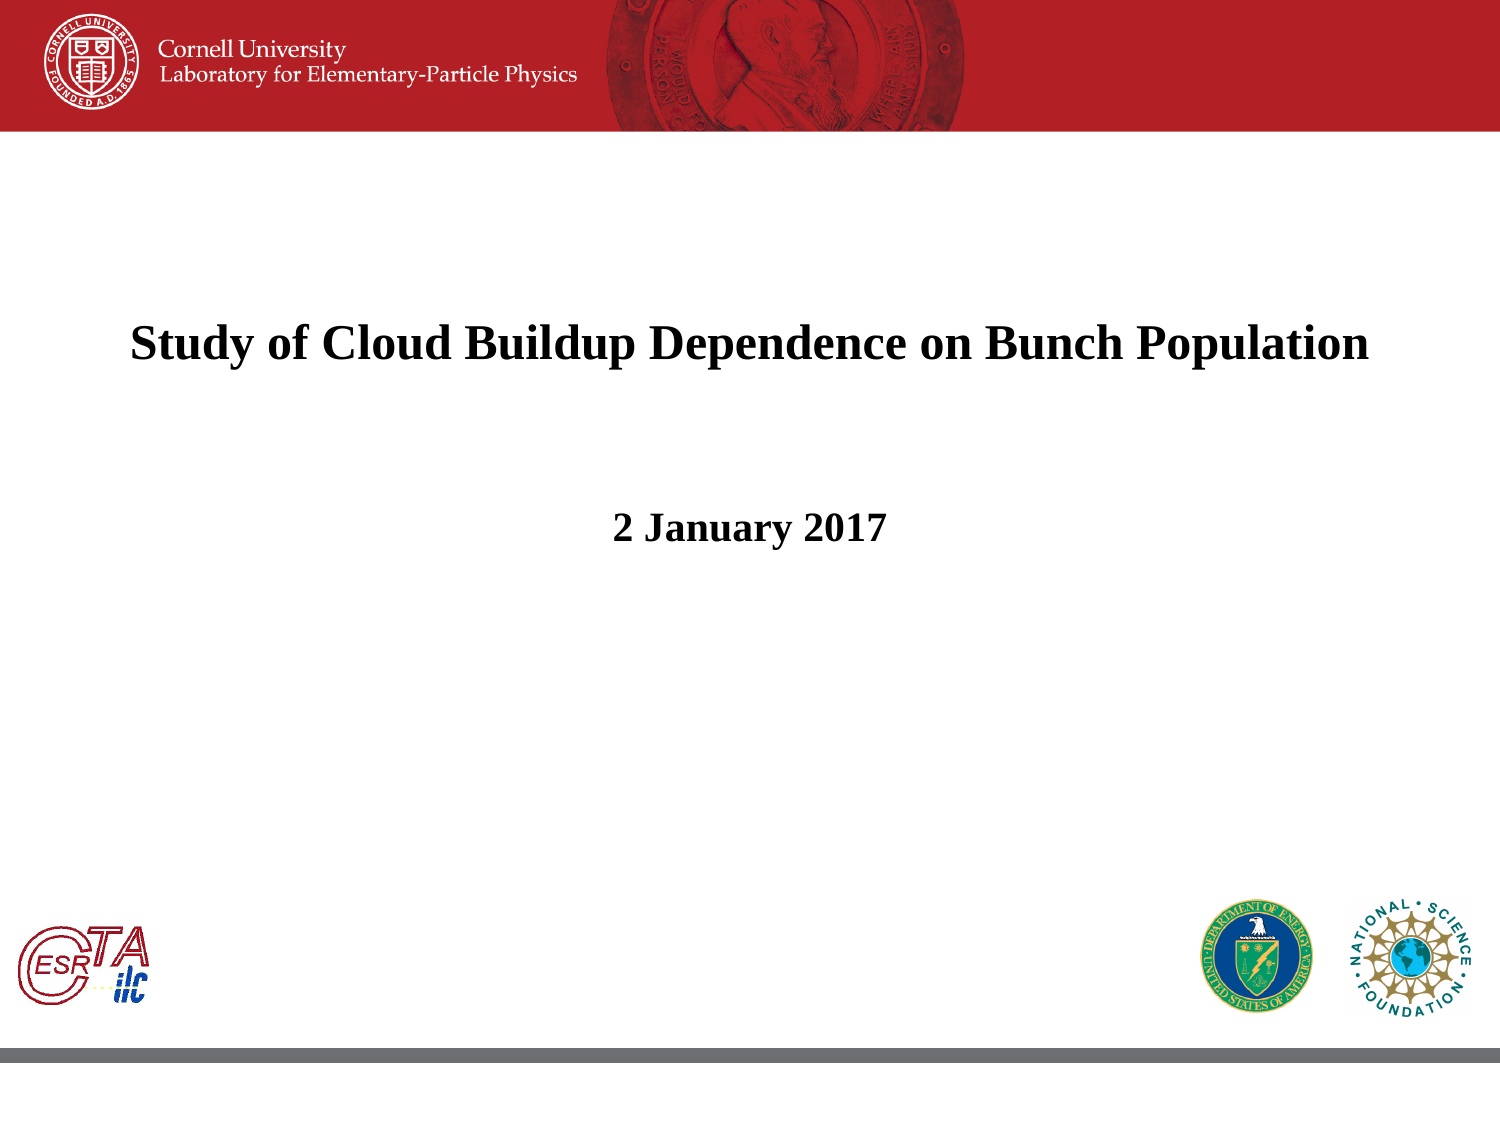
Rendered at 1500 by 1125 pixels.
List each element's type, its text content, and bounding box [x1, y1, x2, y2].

title Study of Cloud Buildup Dependence on Bunch Population 2 January 2017 [0, 267, 1500, 571]
picture [8, 899, 151, 1036]
picture [1200, 899, 1313, 1013]
picture [0, 0, 1500, 132]
picture [1350, 899, 1471, 1017]
